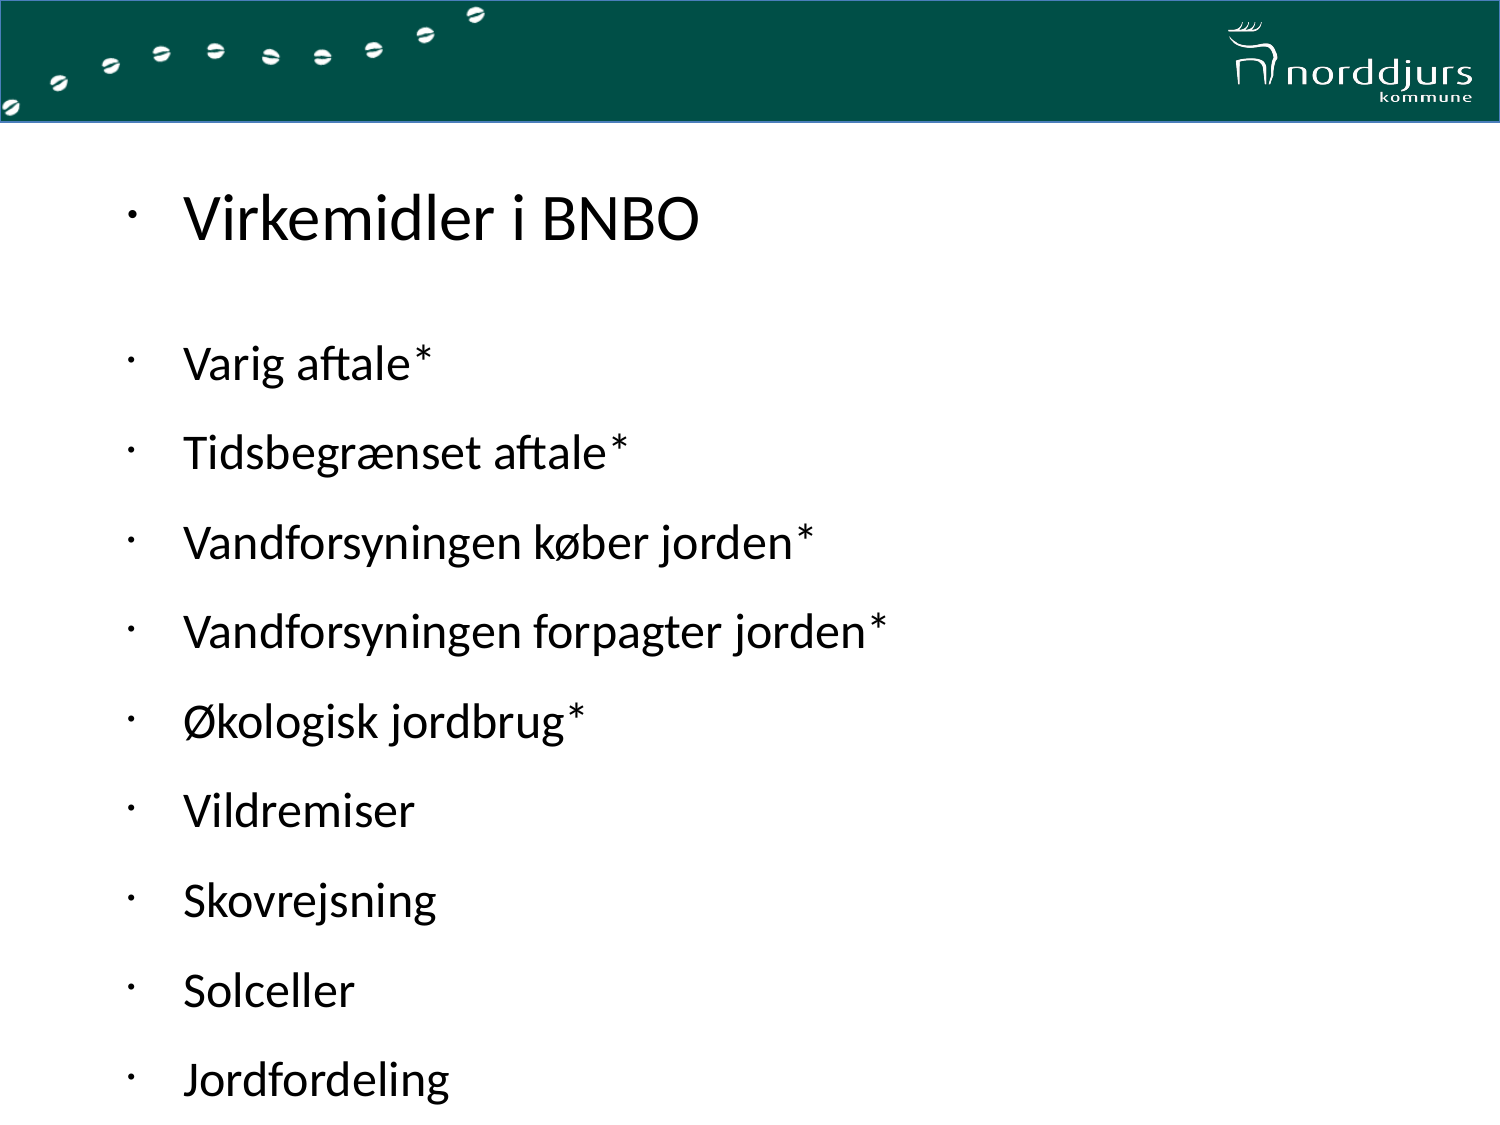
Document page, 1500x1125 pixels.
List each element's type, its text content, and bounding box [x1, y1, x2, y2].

picture [296, 0, 528, 111]
list Varig aftale* Tidsbegrænset aftale* Vandforsyningen køber jorden* Vandforsyningen forpagter jorden* Økologisk jordbrug* Vildremiser Skovrejsning Solceller Jordfordeling Flytning af vaskeplads [112, 322, 1388, 1048]
list Virkemidler i BNBO [112, 166, 1388, 263]
picture [1228, 22, 1472, 102]
